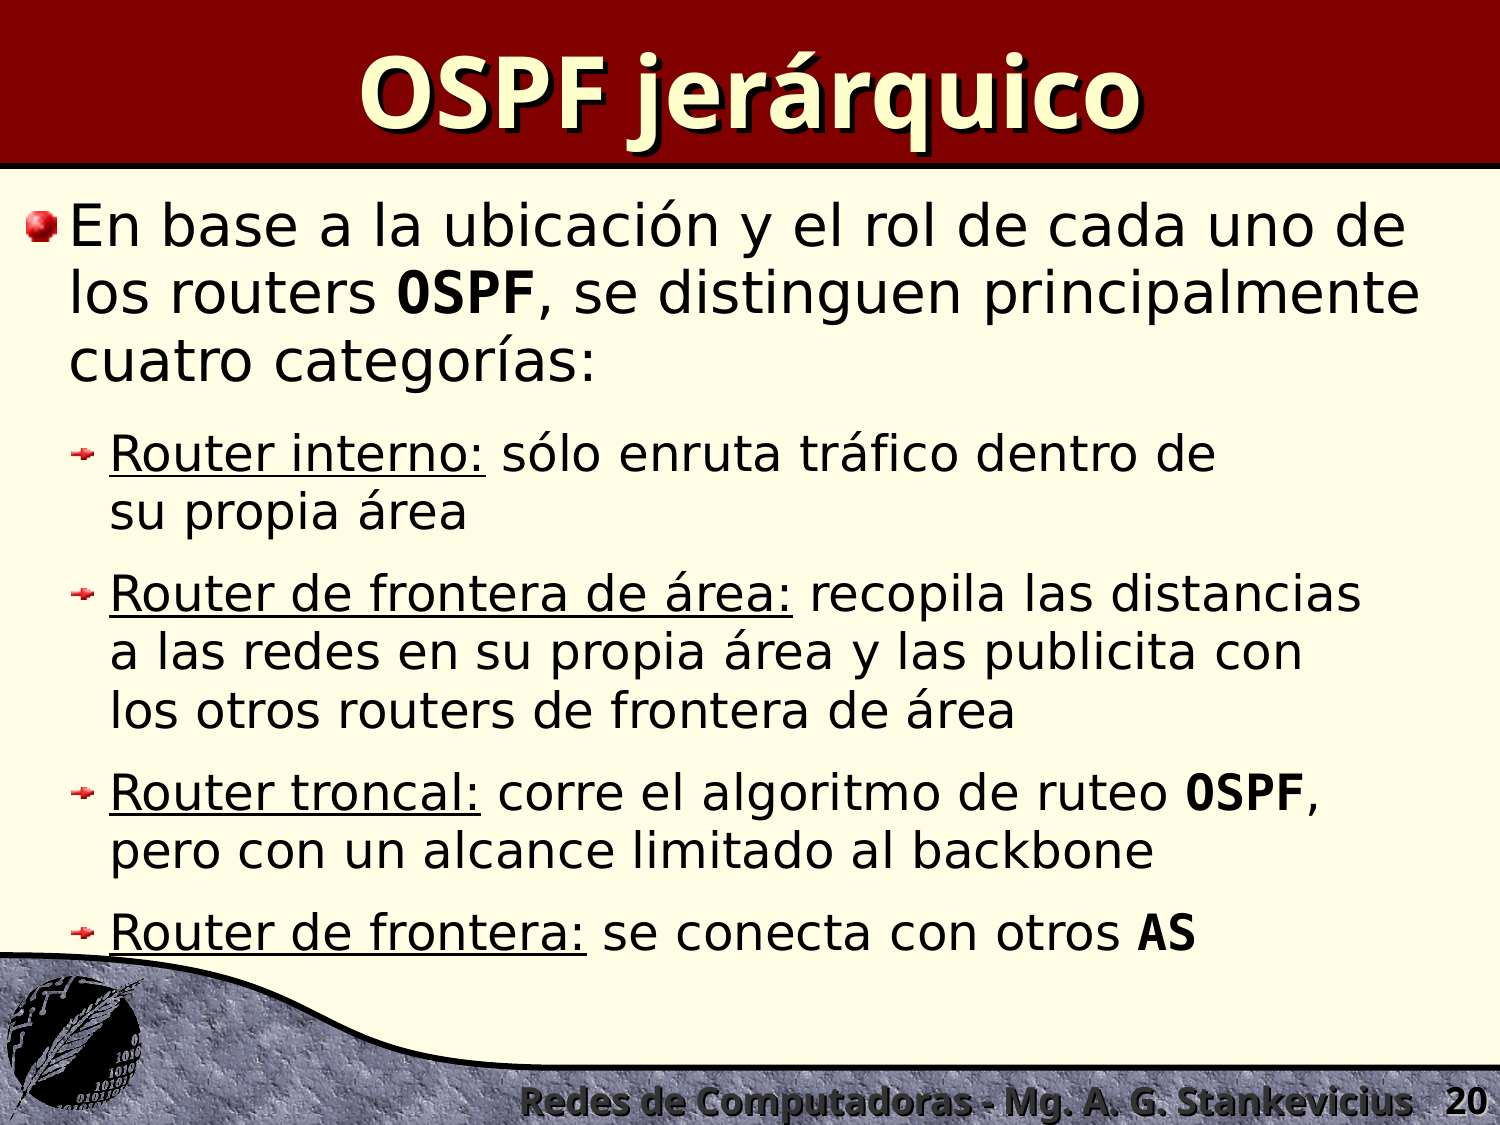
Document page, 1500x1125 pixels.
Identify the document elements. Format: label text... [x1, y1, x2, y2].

list En base a la ubicación y el rol de cada uno de los routers OSPF, se distinguen principalmente cuatro categorías: Router interno: sólo enruta tráfico dentro de su propia área Router de frontera de área: recopila las distancias a las redes en su propia área y las publicita con los otros routers de frontera de área Router troncal: corre el algoritmo de ruteo OSPF, pero con un alcance limitado al backbone Router de frontera: se conecta con otros AS [11, 192, 1486, 962]
title OSPF jerárquico [15, 5, 1485, 160]
picture [0, 959, 1500, 1125]
picture [1047, 1100, 1054, 1110]
picture [790, 1100, 795, 1110]
